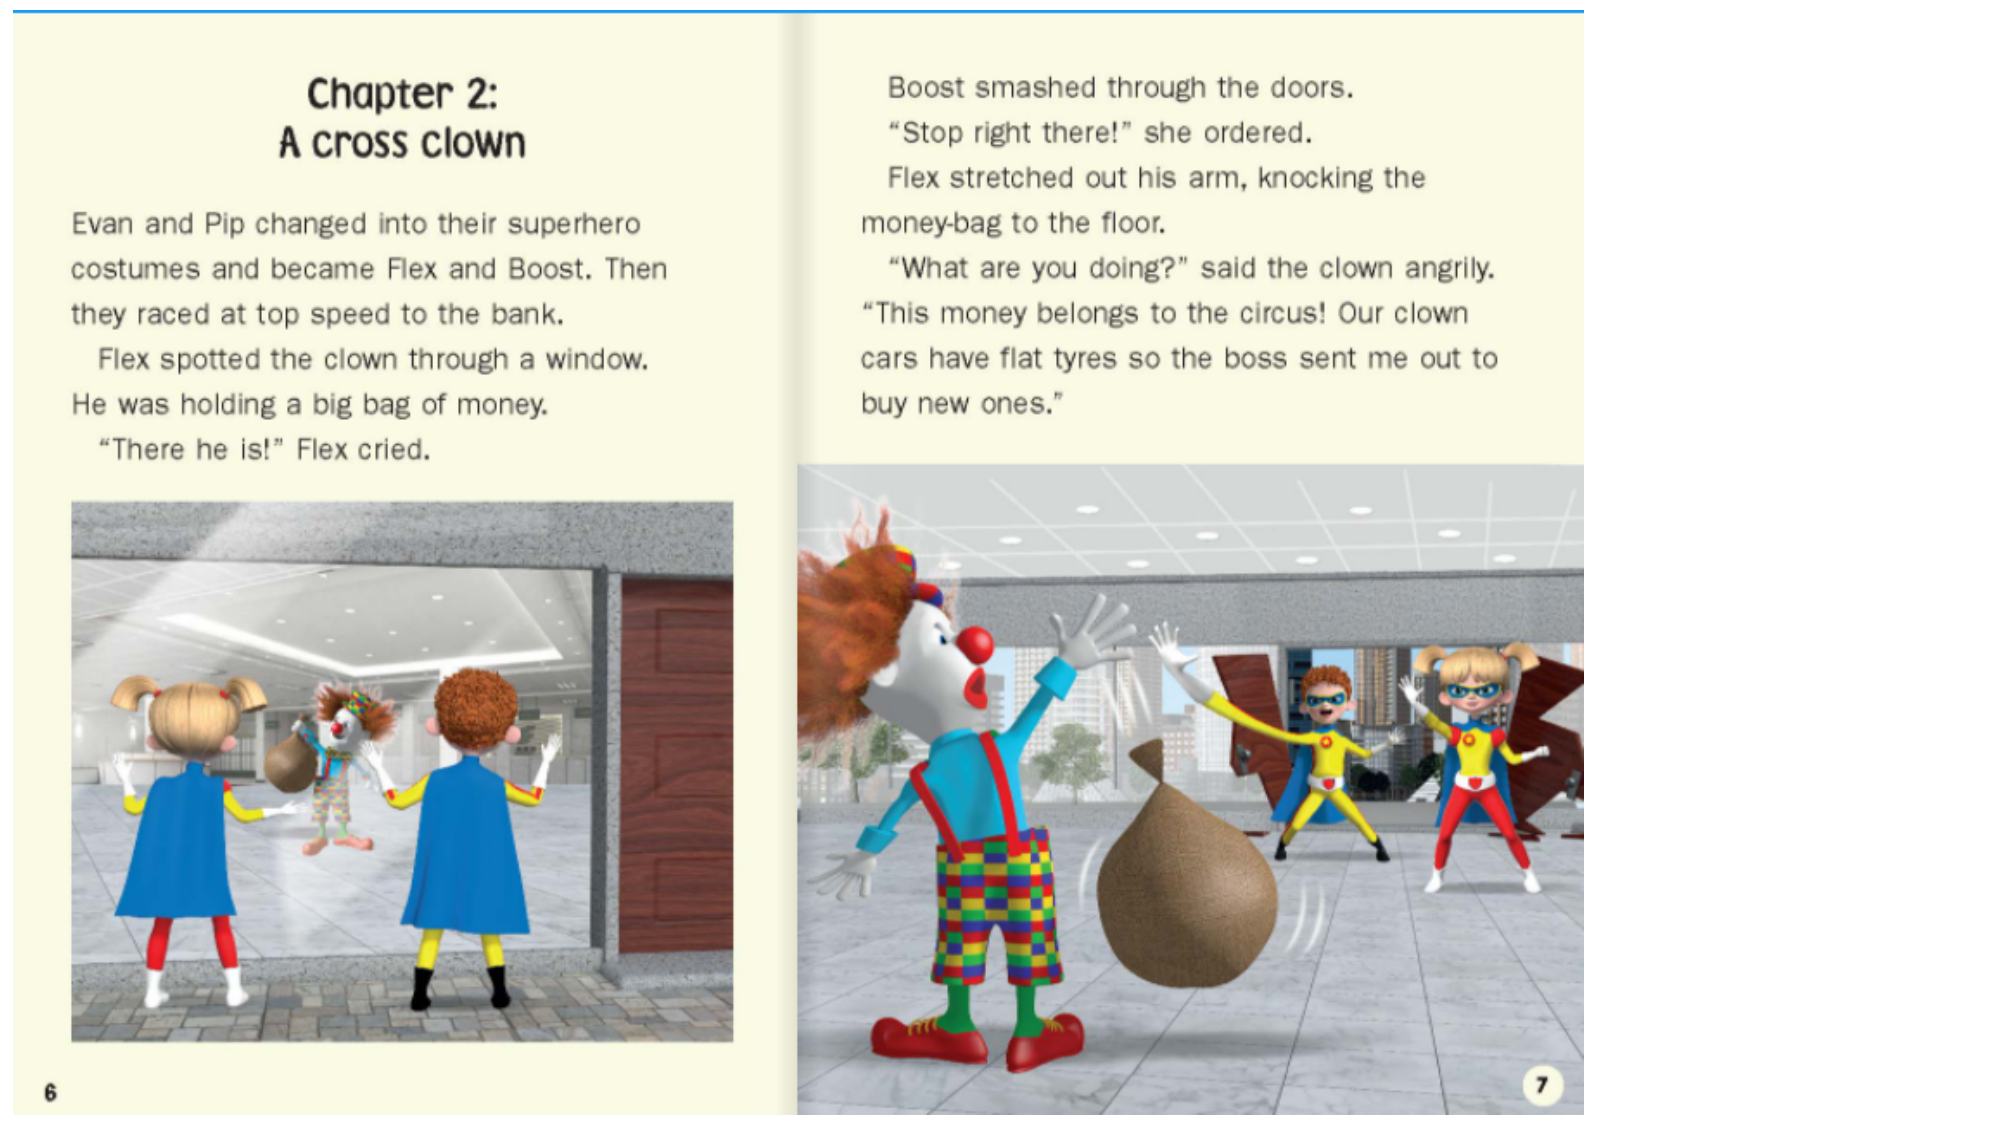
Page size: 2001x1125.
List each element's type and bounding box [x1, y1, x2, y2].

picture [13, 10, 1584, 1115]
